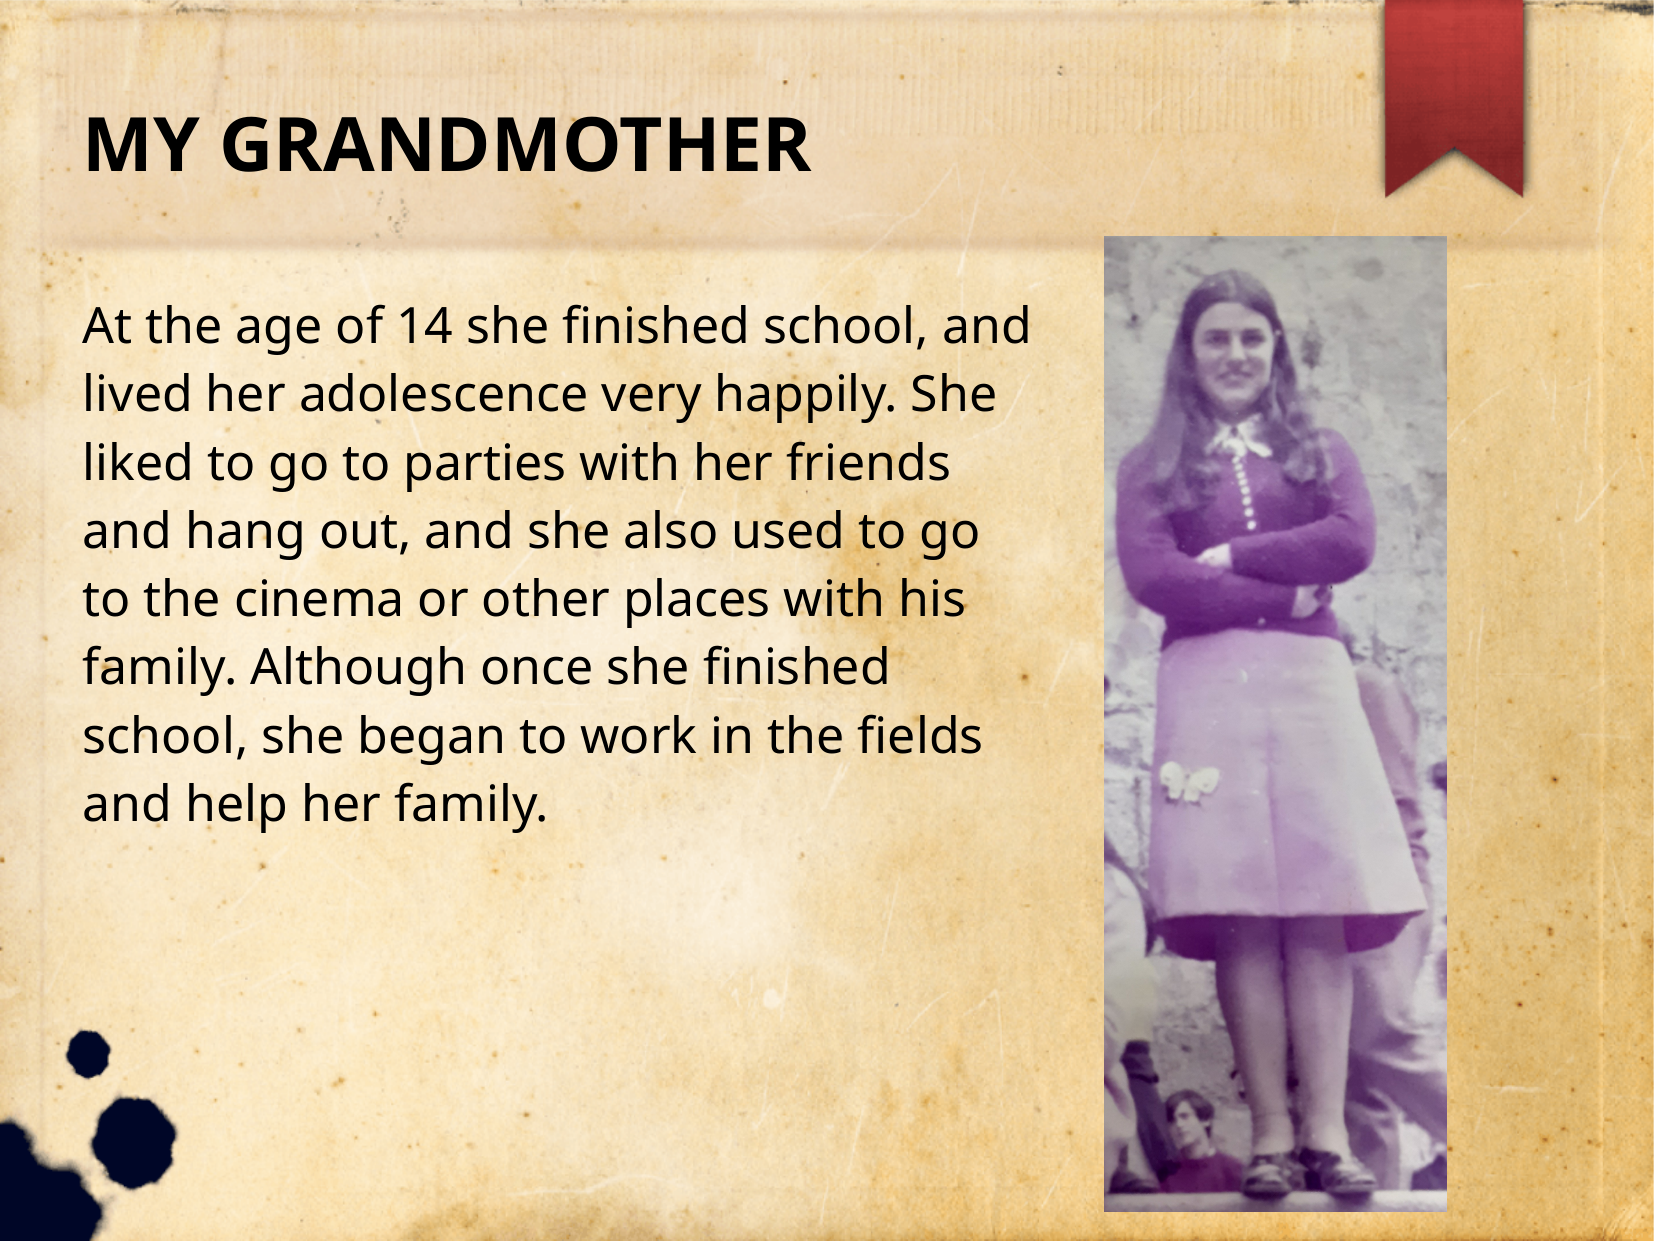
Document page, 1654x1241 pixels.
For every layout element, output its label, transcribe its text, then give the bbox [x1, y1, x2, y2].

list At the age of 14 she finished school, and lived her adolescence very happily. She liked to go to parties with her friends and hang out, and she also used to go to the cinema or other places with his family. Although once she finished school, she began to work in the fields and help her family. [82, 290, 1034, 1004]
picture [0, 0, 1654, 1241]
title MY GRANDMOTHER [82, 49, 1347, 237]
